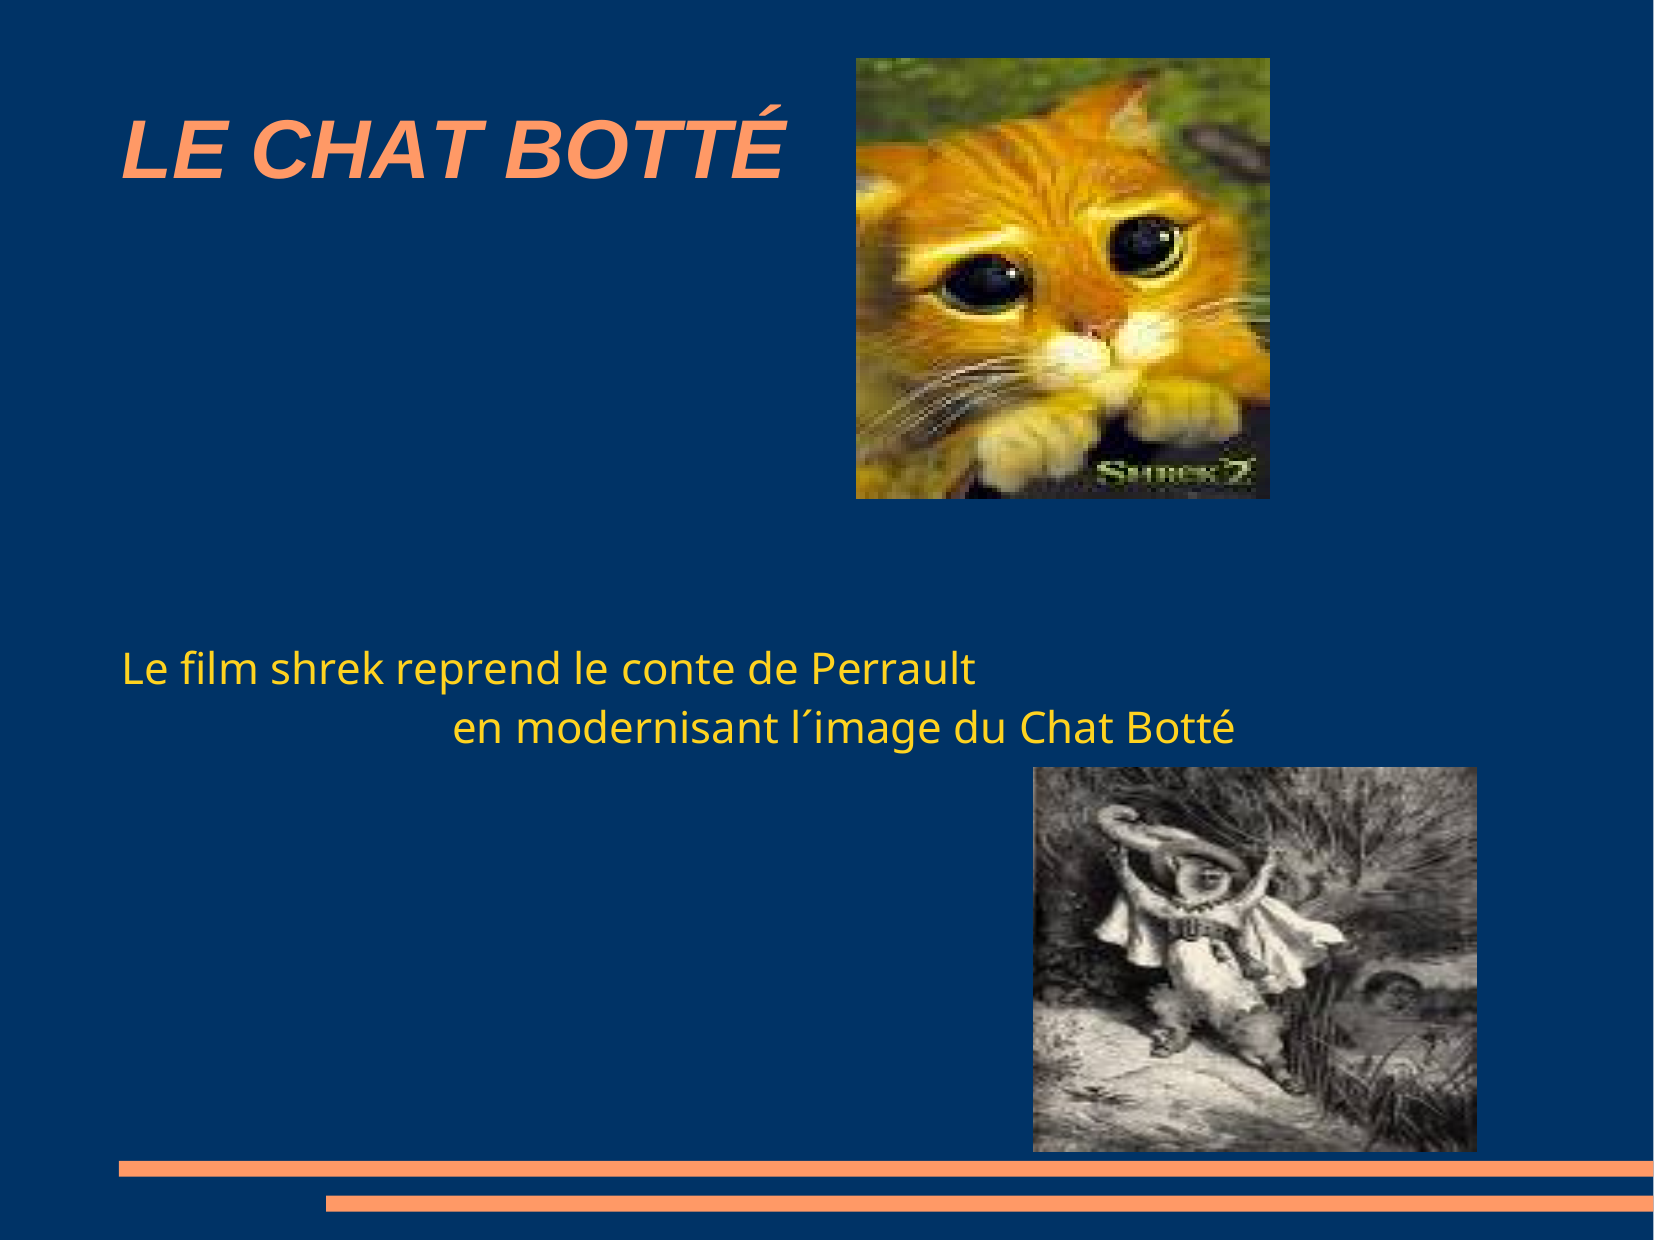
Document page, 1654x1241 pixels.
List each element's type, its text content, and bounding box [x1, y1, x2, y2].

subtitle Le film shrek reprend le conte de Perrault en modernisant l´image du Chat Botté [121, 329, 1561, 1125]
picture [856, 58, 1270, 499]
picture [1033, 767, 1477, 1152]
title LE CHAT BOTTÉ [121, 53, 1534, 246]
